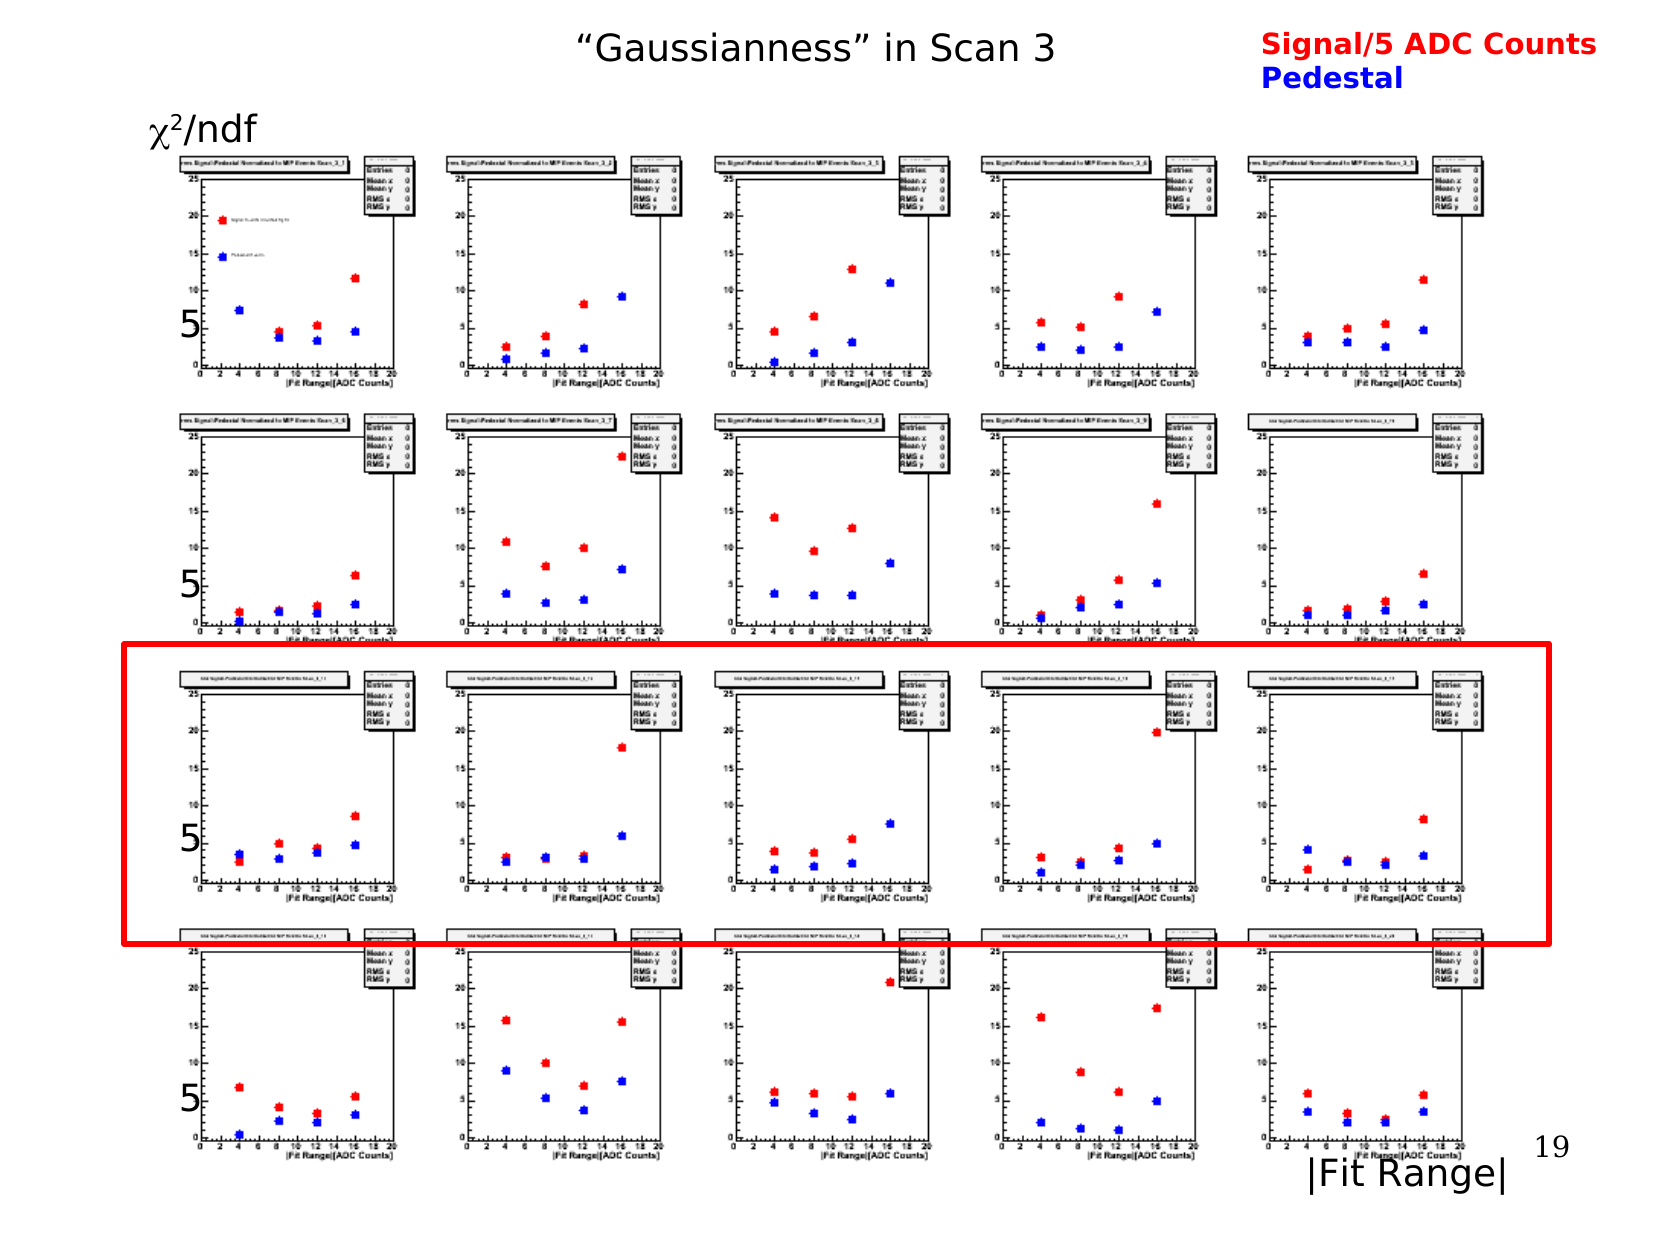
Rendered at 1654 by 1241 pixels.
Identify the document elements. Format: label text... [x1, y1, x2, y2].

text_box 5 [164, 295, 218, 354]
text_box χ2/ndf [134, 100, 271, 163]
text_box 5 [164, 555, 218, 614]
text_box “Gaussianness” in Scan 3 [560, 19, 1062, 79]
text_box 5 [164, 1068, 218, 1128]
text_box 5 [164, 809, 218, 868]
text_box Signal/5 ADC Counts Pedestal [1246, 19, 1613, 121]
picture [166, 147, 1501, 641]
picture [166, 947, 1501, 1177]
picture [166, 647, 1501, 941]
text_box |Fit Range| [1290, 1144, 1520, 1204]
